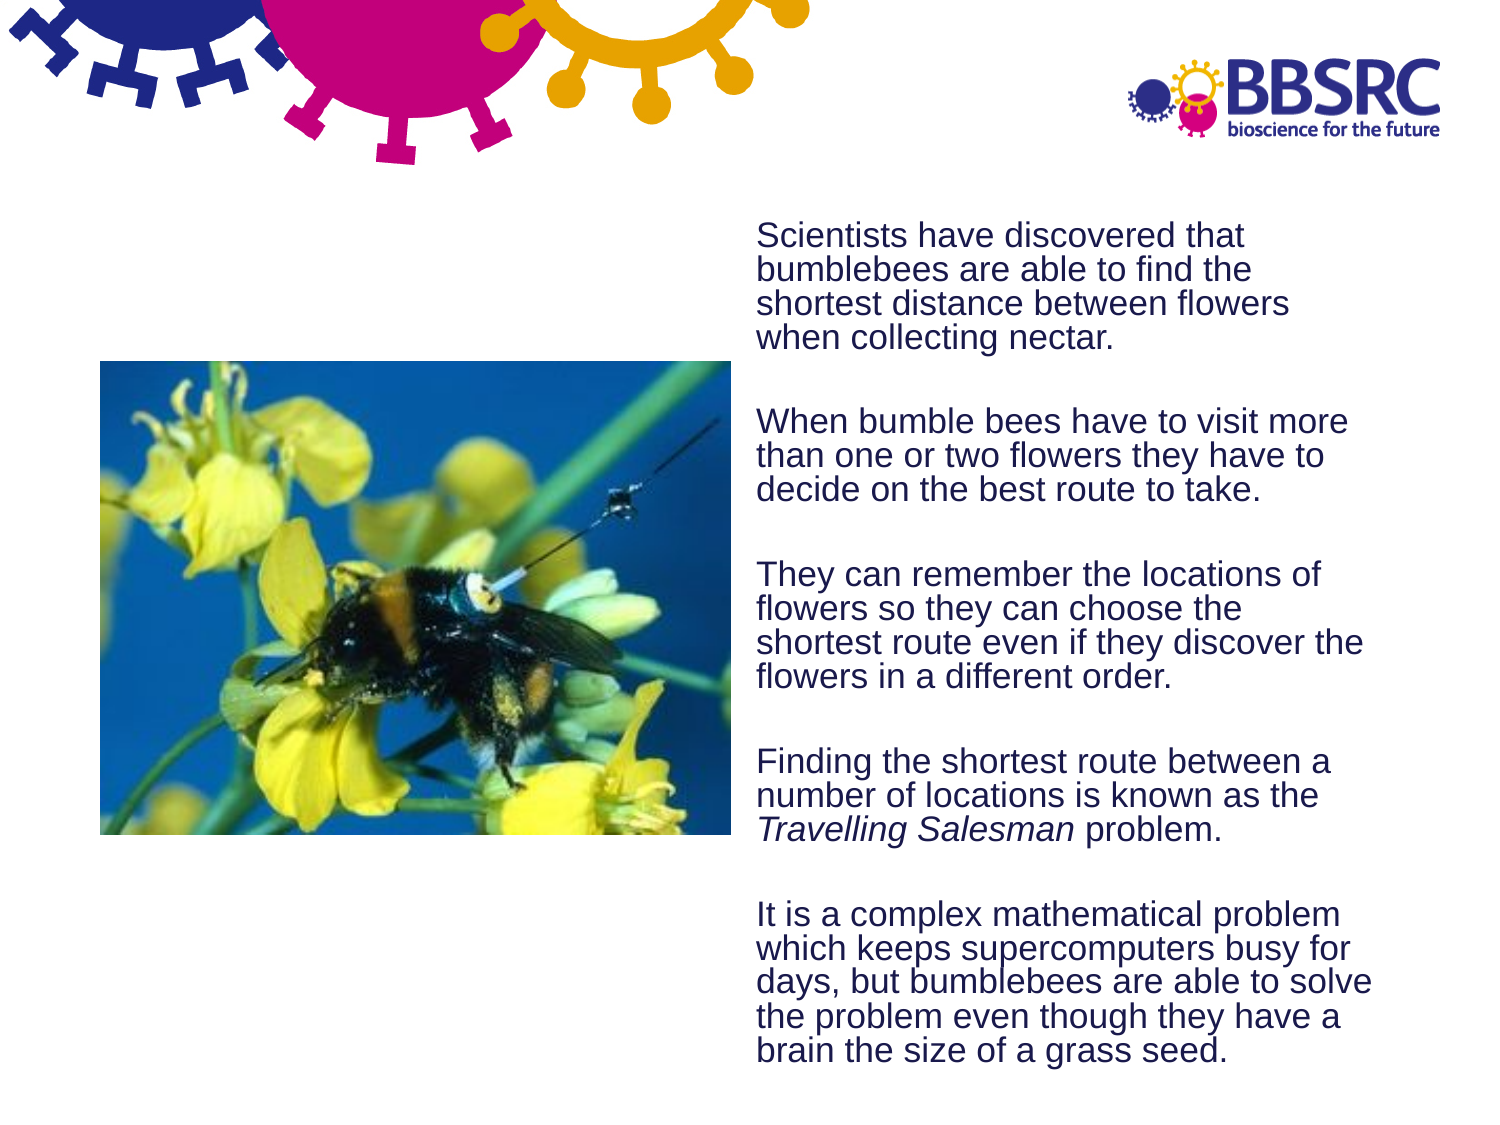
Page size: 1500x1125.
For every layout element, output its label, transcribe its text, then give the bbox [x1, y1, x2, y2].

list Scientists have discovered that bumblebees are able to find the shortest distance between flowers when collecting nectar. When bumble bees have to visit more than one or two flowers they have to decide on the best route to take. They can remember the locations of flowers so they can choose the shortest route even if they discover the flowers in a different order. Finding the shortest route between a number of locations is known as the Travelling Salesman problem. It is a complex mathematical problem which keeps supercomputers busy for days, but bumblebees are able to solve the problem even though they have a brain the size of a grass seed. [755, 219, 1377, 1071]
picture [100, 361, 731, 835]
